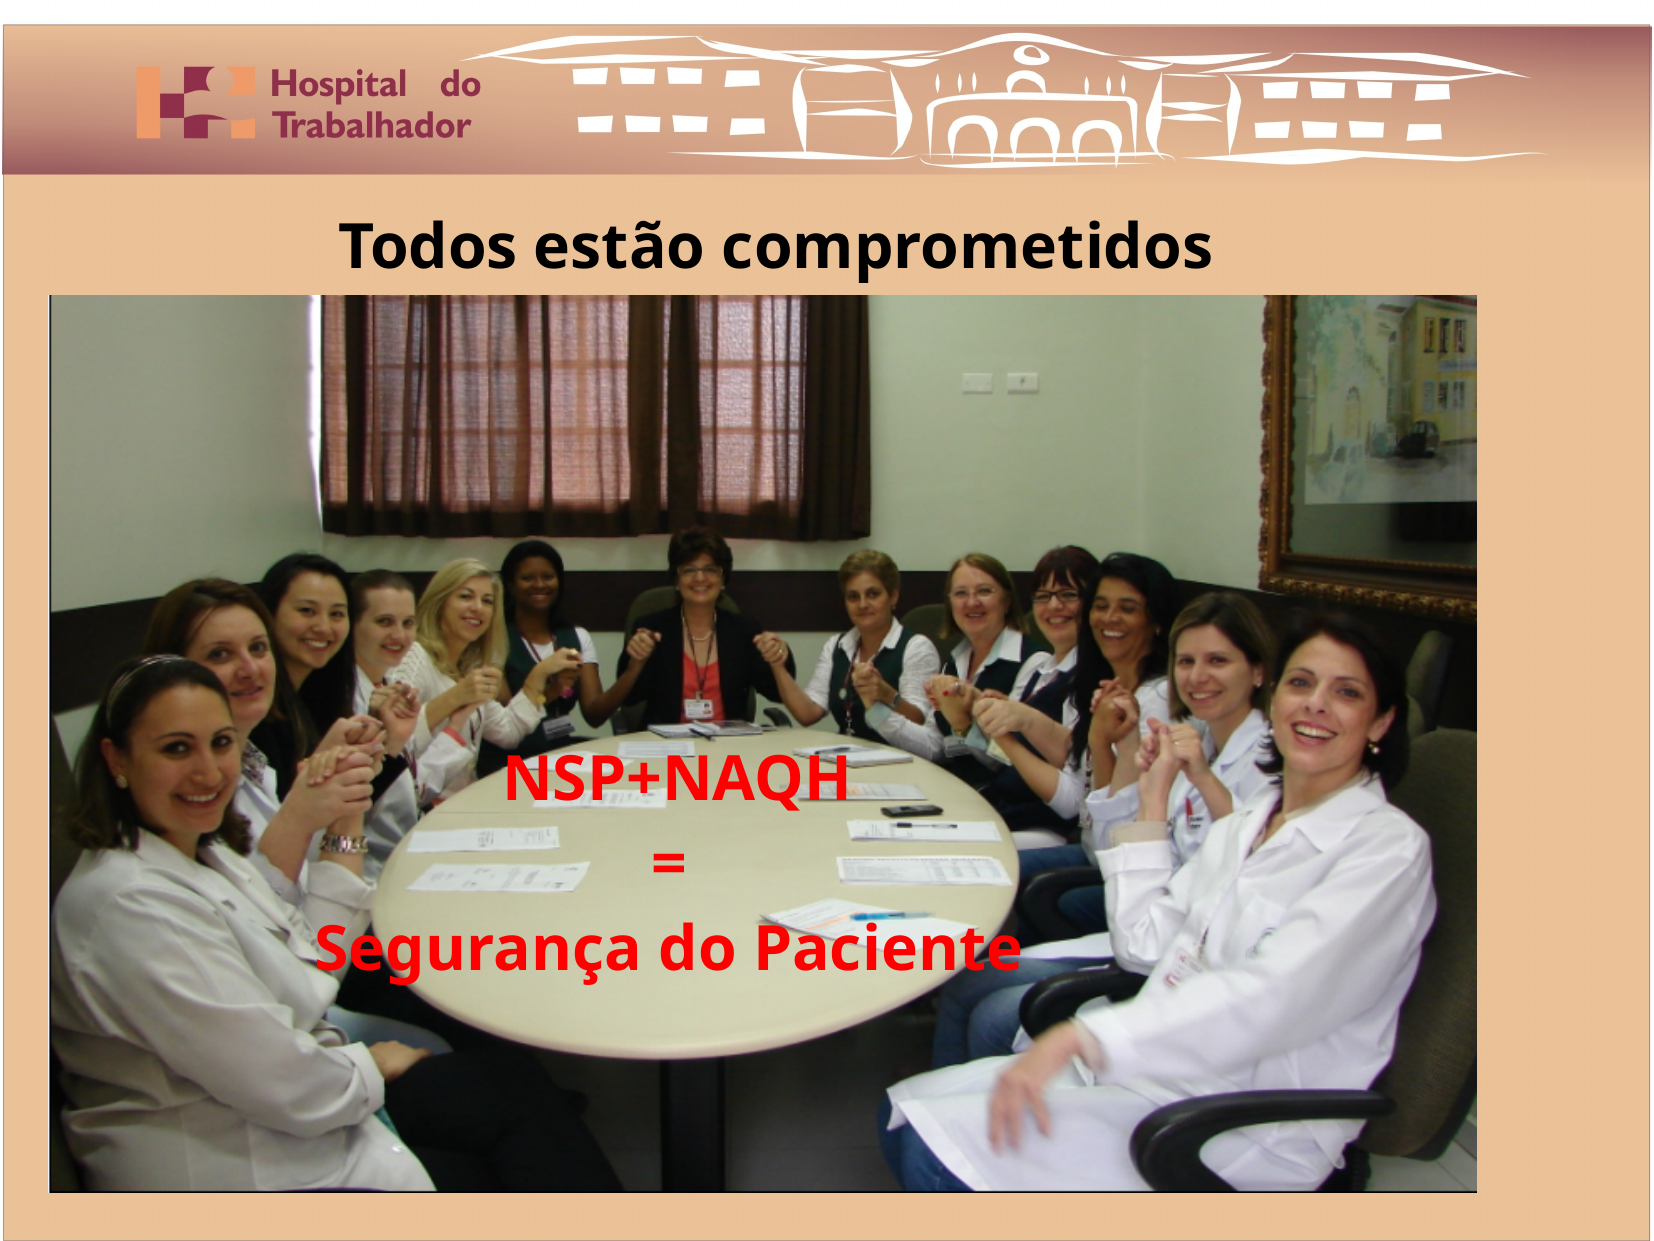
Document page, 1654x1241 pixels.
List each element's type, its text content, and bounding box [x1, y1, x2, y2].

text_box [748, 194, 805, 297]
text_box NSP+NAQH = Segurança do Paciente [313, 726, 1025, 1003]
text_box Todos estão comprometidos [345, 194, 748, 295]
text_box Todos estão comprometidos [805, 194, 1208, 295]
picture [0, 0, 1654, 1241]
